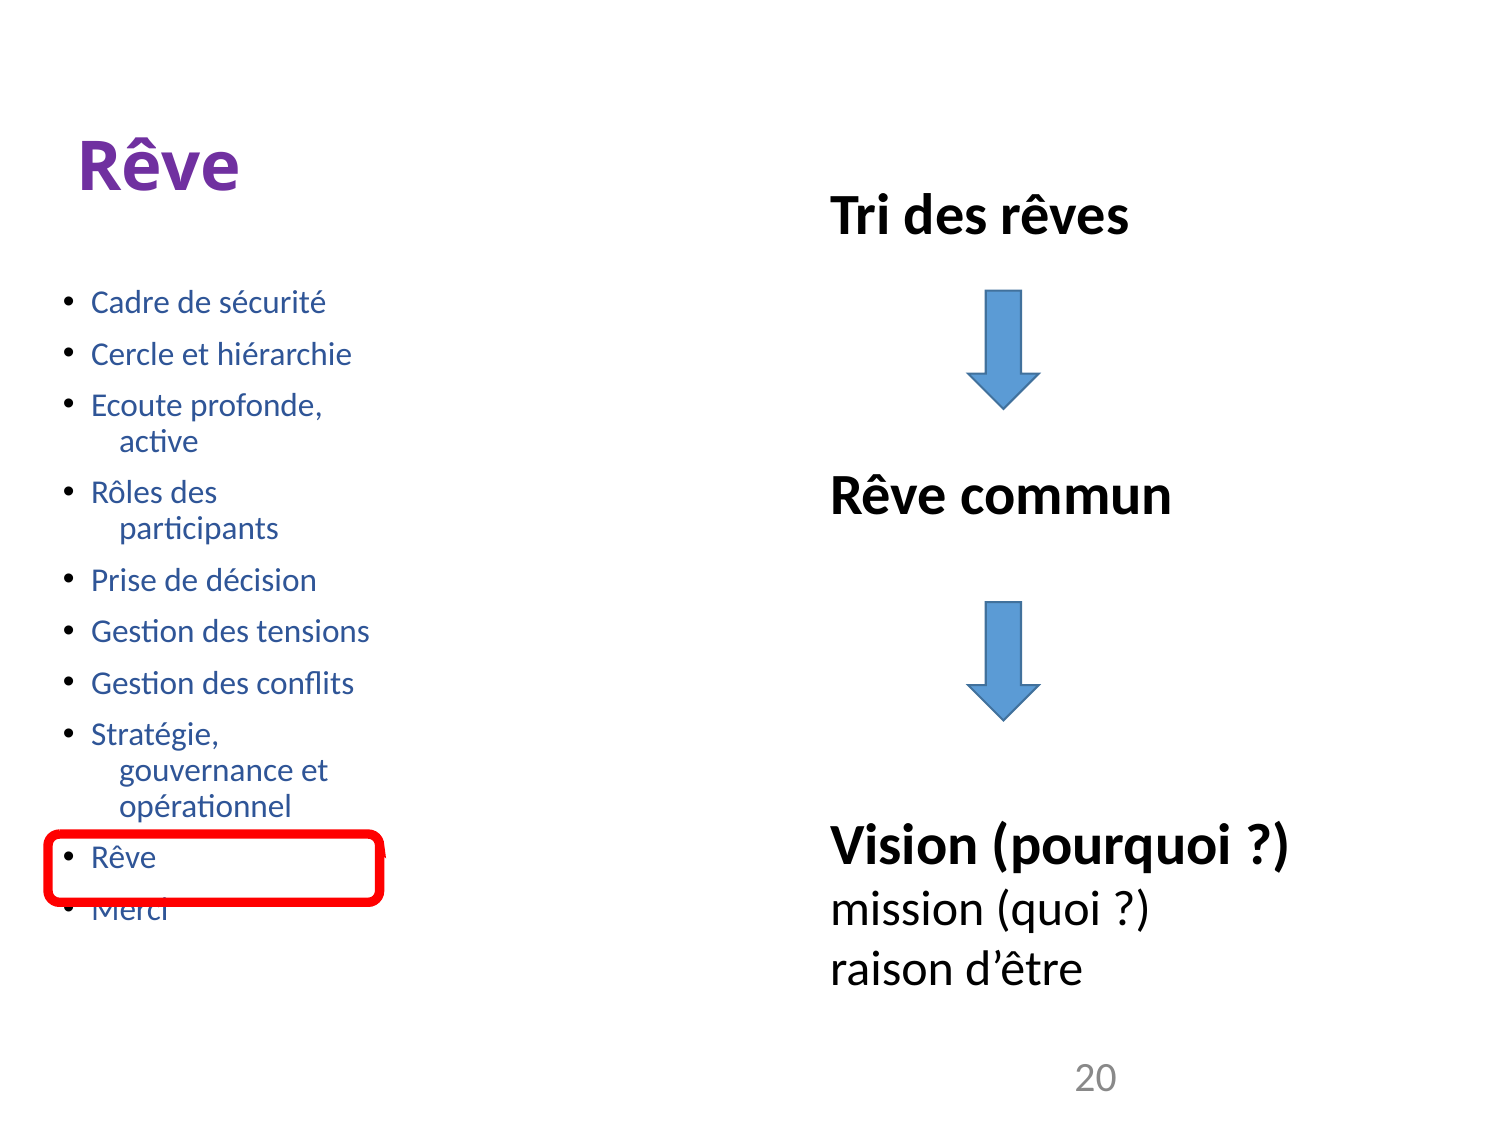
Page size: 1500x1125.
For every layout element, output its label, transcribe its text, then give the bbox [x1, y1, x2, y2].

text_box Tri des rêves Rêve commun Vision (pourquoi ?) mission (quoi ?) raison d’être [815, 168, 1411, 1032]
text_box 20 [1059, 1042, 1397, 1103]
list Cadre de sécurité Cercle et hiérarchie Ecoute profonde, active Rôles des participants Prise de décision Gestion des tensions Gestion des conflits Stratégie, gouvernance et opérationnel Rêve Merci [53, 839, 374, 897]
title Rêve [61, 59, 1397, 278]
text_box [968, 602, 1039, 721]
text_box [968, 290, 1039, 409]
list Cadre de sécurité Cercle et hiérarchie Ecoute profonde, active Rôles des participants Prise de décision Gestion des tensions Gestion des conflits Stratégie, gouvernance et opérationnel Rêve Merci [48, 277, 400, 992]
